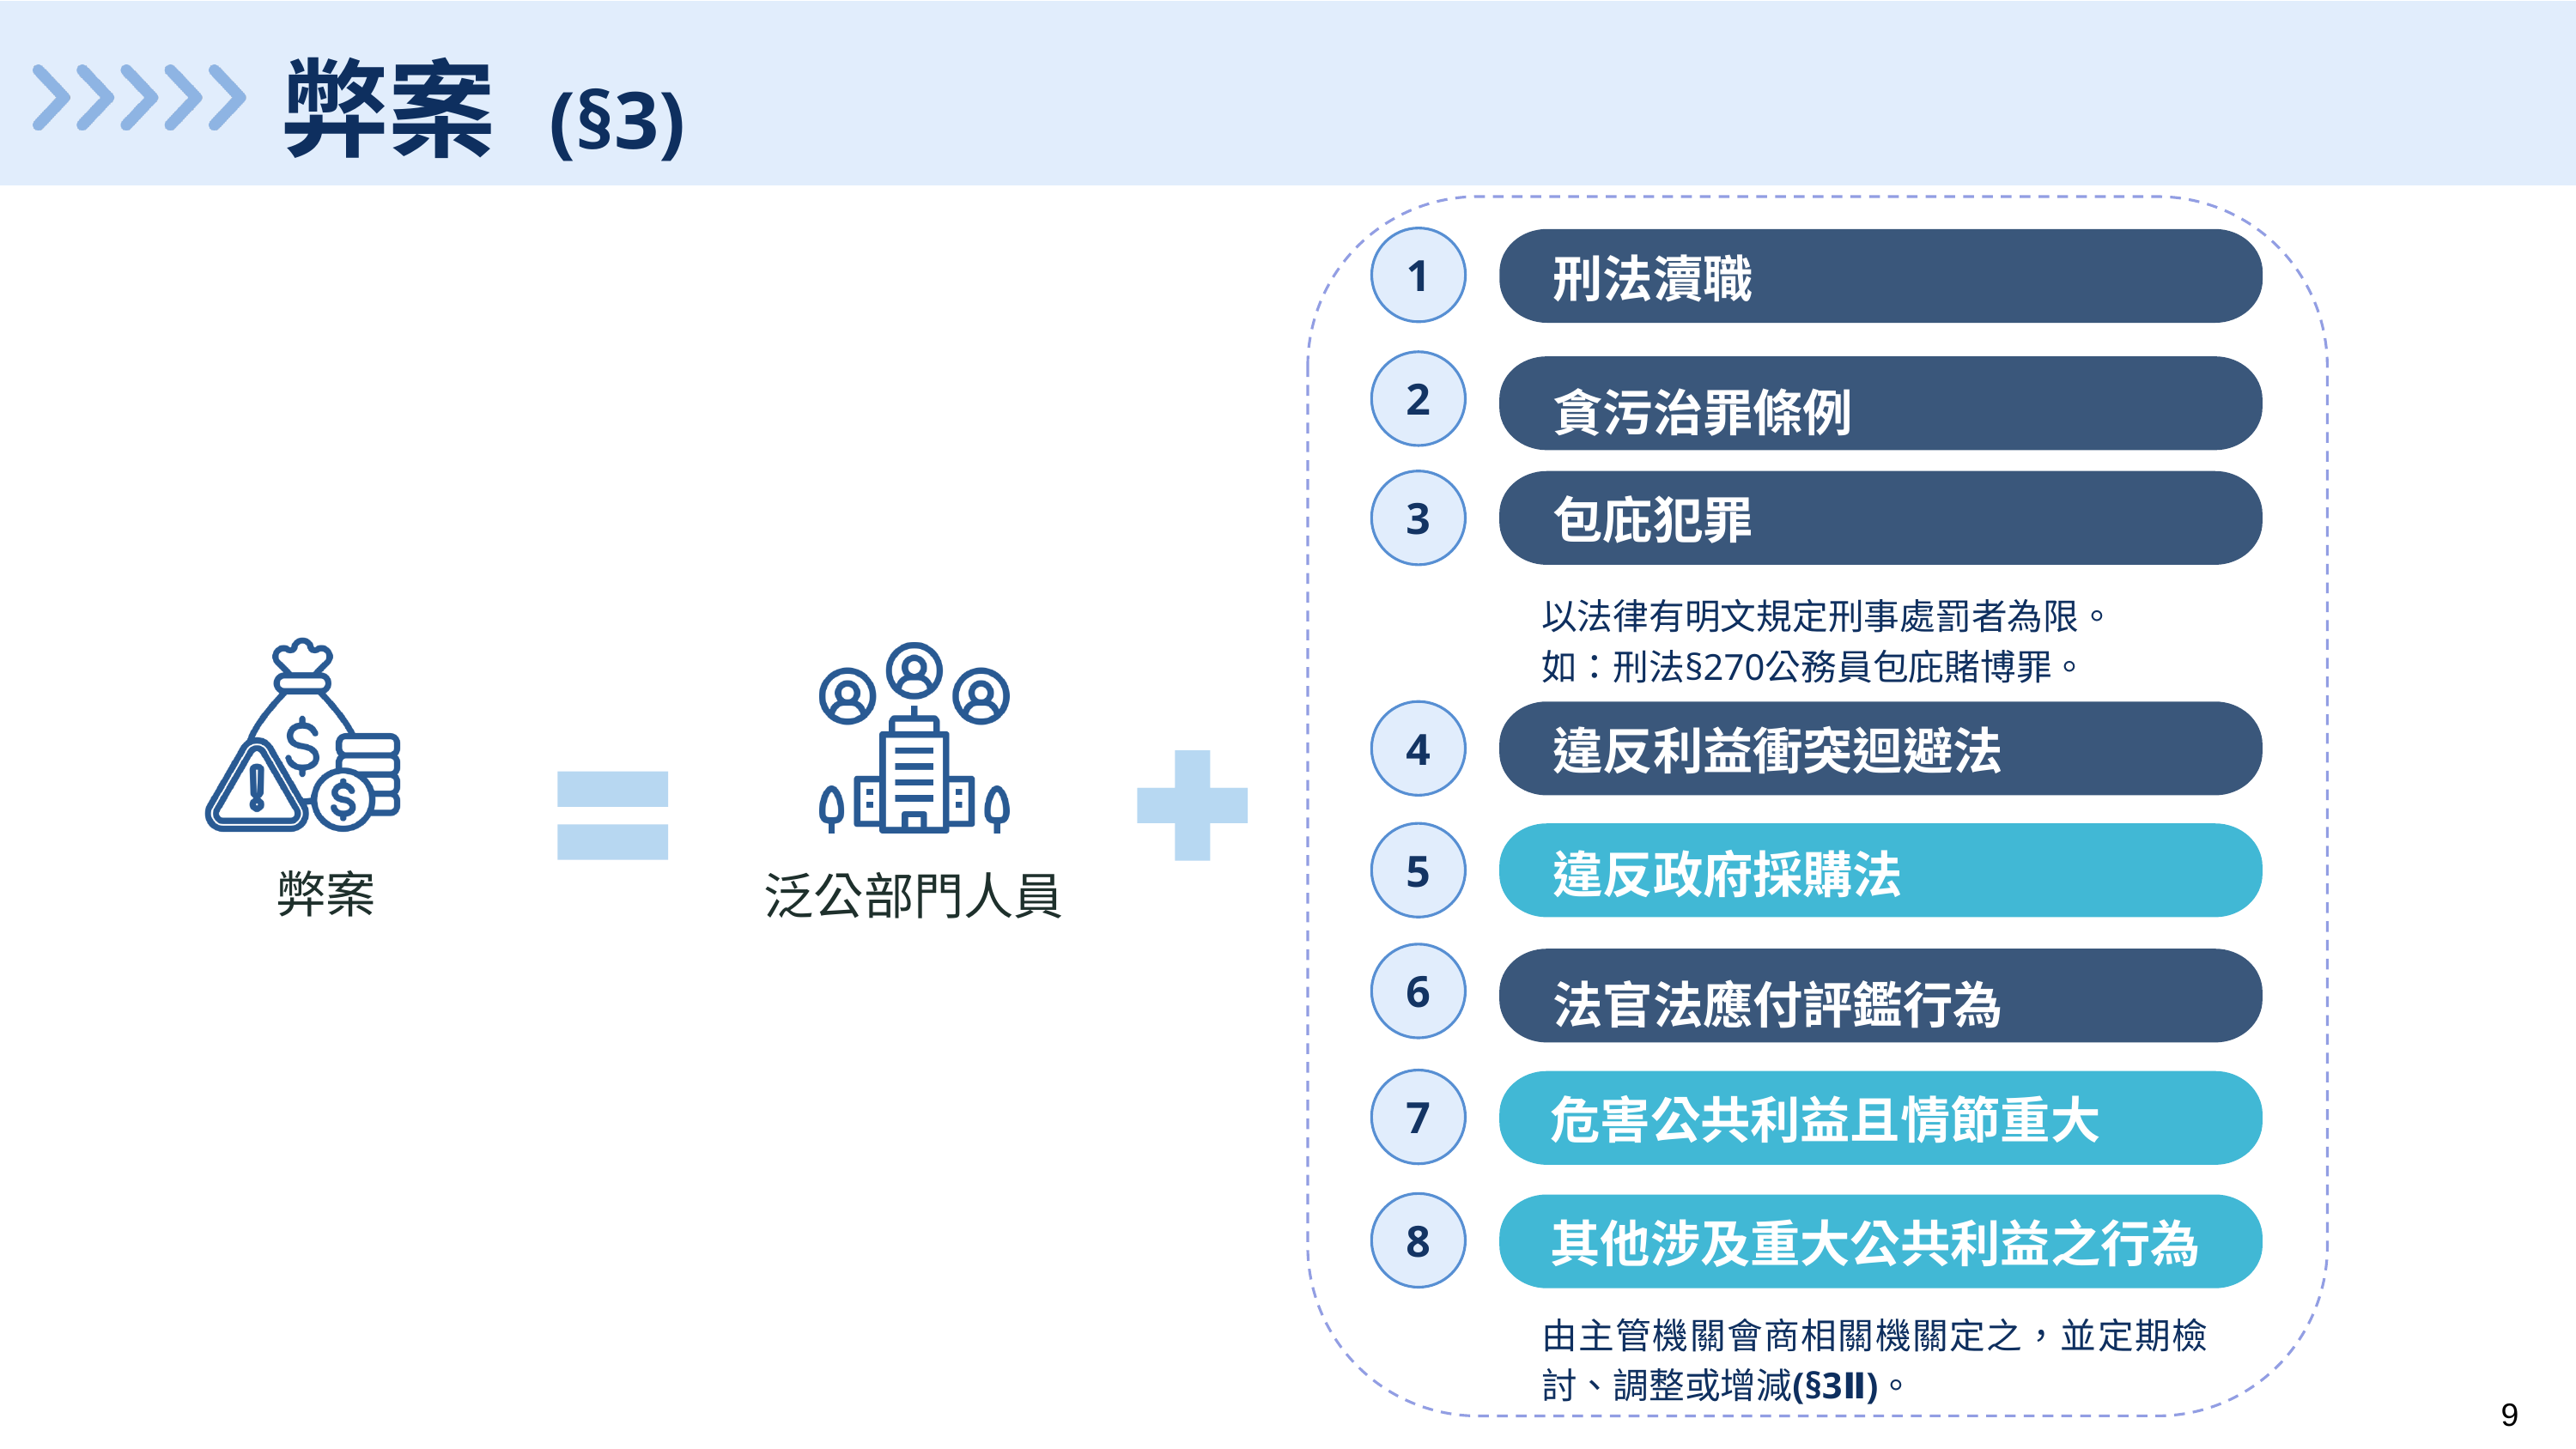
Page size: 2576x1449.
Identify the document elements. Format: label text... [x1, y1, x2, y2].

text_box [1499, 701, 2263, 796]
text_box [1371, 227, 1466, 322]
text_box [1499, 949, 2263, 1043]
text_box 3 [1393, 485, 1444, 550]
text_box 1 [1394, 242, 1444, 307]
text_box [1371, 943, 1466, 1039]
text_box 違反利益衝突迴避法 [1552, 719, 2144, 780]
text_box 其他涉及重大公共利益之行為 [1550, 1212, 2221, 1273]
text_box [1371, 1193, 1466, 1288]
text_box <編號> [2488, 1387, 2576, 1440]
text_box [557, 824, 669, 860]
text_box 2 [1393, 366, 1444, 431]
text_box 危害公共利益且情節重大 [1550, 1088, 2221, 1149]
text_box 法官法應付評鑑行為 [1552, 973, 2144, 1034]
text_box 以法律有明文規定刑事處罰者為限。 如：刑法§270公務員包庇賭博罪。 [1541, 586, 2235, 688]
text_box [1371, 470, 1466, 565]
text_box 弊案 (§3) [281, 33, 1159, 171]
text_box [1499, 356, 2263, 451]
text_box [1371, 823, 1466, 918]
text_box [1371, 1070, 1466, 1164]
text_box 刑法瀆職 [1552, 246, 2144, 307]
text_box 8 [1393, 1208, 1444, 1272]
text_box [557, 771, 669, 807]
text_box [1371, 701, 1466, 796]
text_box [1499, 228, 2263, 324]
text_box 6 [1393, 958, 1444, 1023]
text_box 違反政府採購法 [1552, 843, 2144, 904]
text_box [1137, 750, 1249, 861]
text_box 7 [1393, 1084, 1444, 1149]
text_box [1499, 1194, 2263, 1288]
text_box [1499, 1070, 2263, 1165]
text_box [0, 1, 2576, 185]
text_box 由主管機關會商相關機關定之，並定期檢討、調整或增減(§3Ⅱ)。 [1541, 1306, 2208, 1407]
picture [812, 635, 1016, 840]
text_box [1499, 470, 2263, 565]
text_box 弊案 [223, 862, 429, 923]
text_box 包庇犯罪 [1552, 488, 2144, 549]
text_box 貪污治罪條例 [1552, 381, 2144, 442]
text_box [1499, 823, 2263, 918]
text_box [1371, 351, 1466, 446]
text_box 5 [1393, 837, 1444, 902]
text_box 4 [1393, 715, 1444, 780]
picture [202, 634, 403, 835]
text_box 泛公部門人員 [731, 864, 1097, 925]
